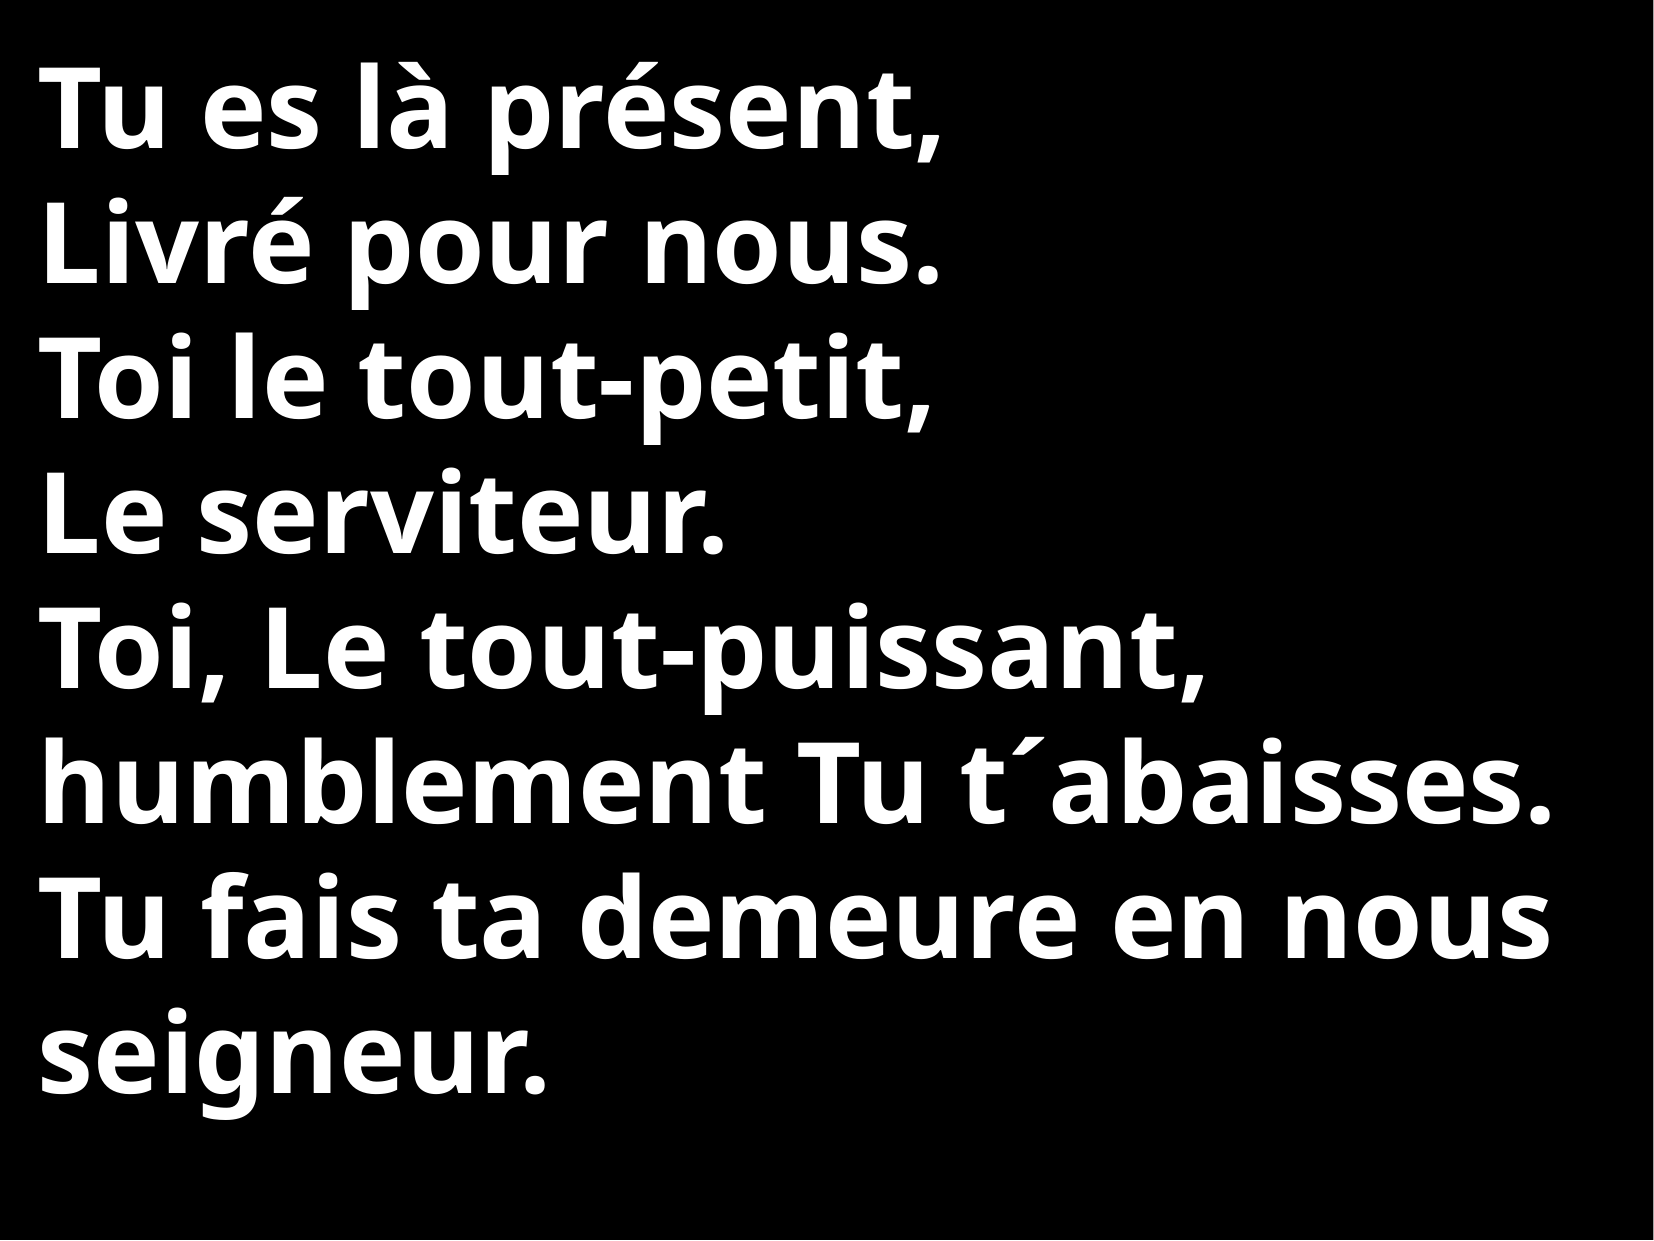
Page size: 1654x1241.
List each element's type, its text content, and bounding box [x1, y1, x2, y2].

list Tu es là présent, Livré pour nous. Toi le tout-petit, Le serviteur. Toi, Le tout-puissant, humblement Tu t´abaisses. Tu fais ta demeure en nous seigneur. [22, 28, 1654, 1207]
